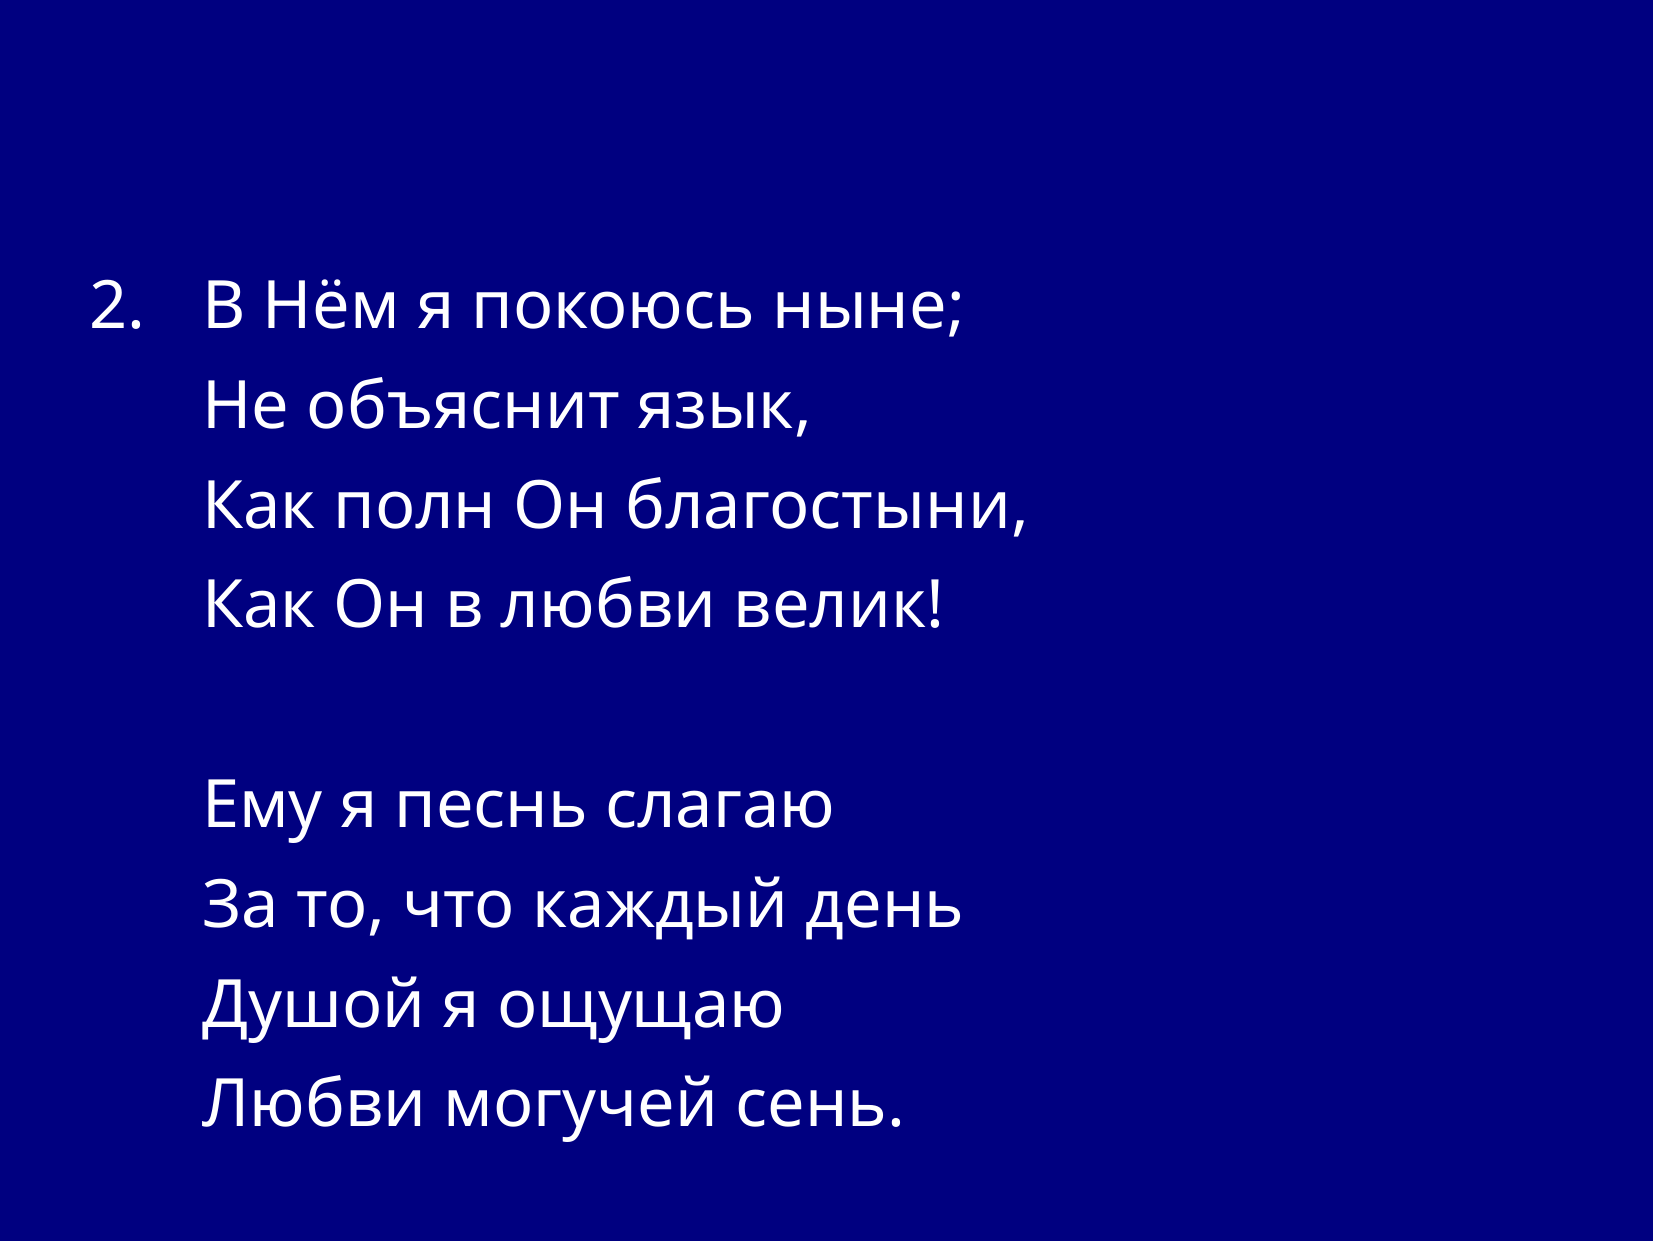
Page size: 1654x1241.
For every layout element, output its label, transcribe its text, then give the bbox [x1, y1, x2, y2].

text_box 2. В Нём я покоюсь ныне; Не объяснит язык, Как полн Он благостыни, Как Он в любви велик! Ему я песнь слагаю За то, что каждый день Душой я ощущаю Любви могучей сень. [75, 150, 1576, 1163]
